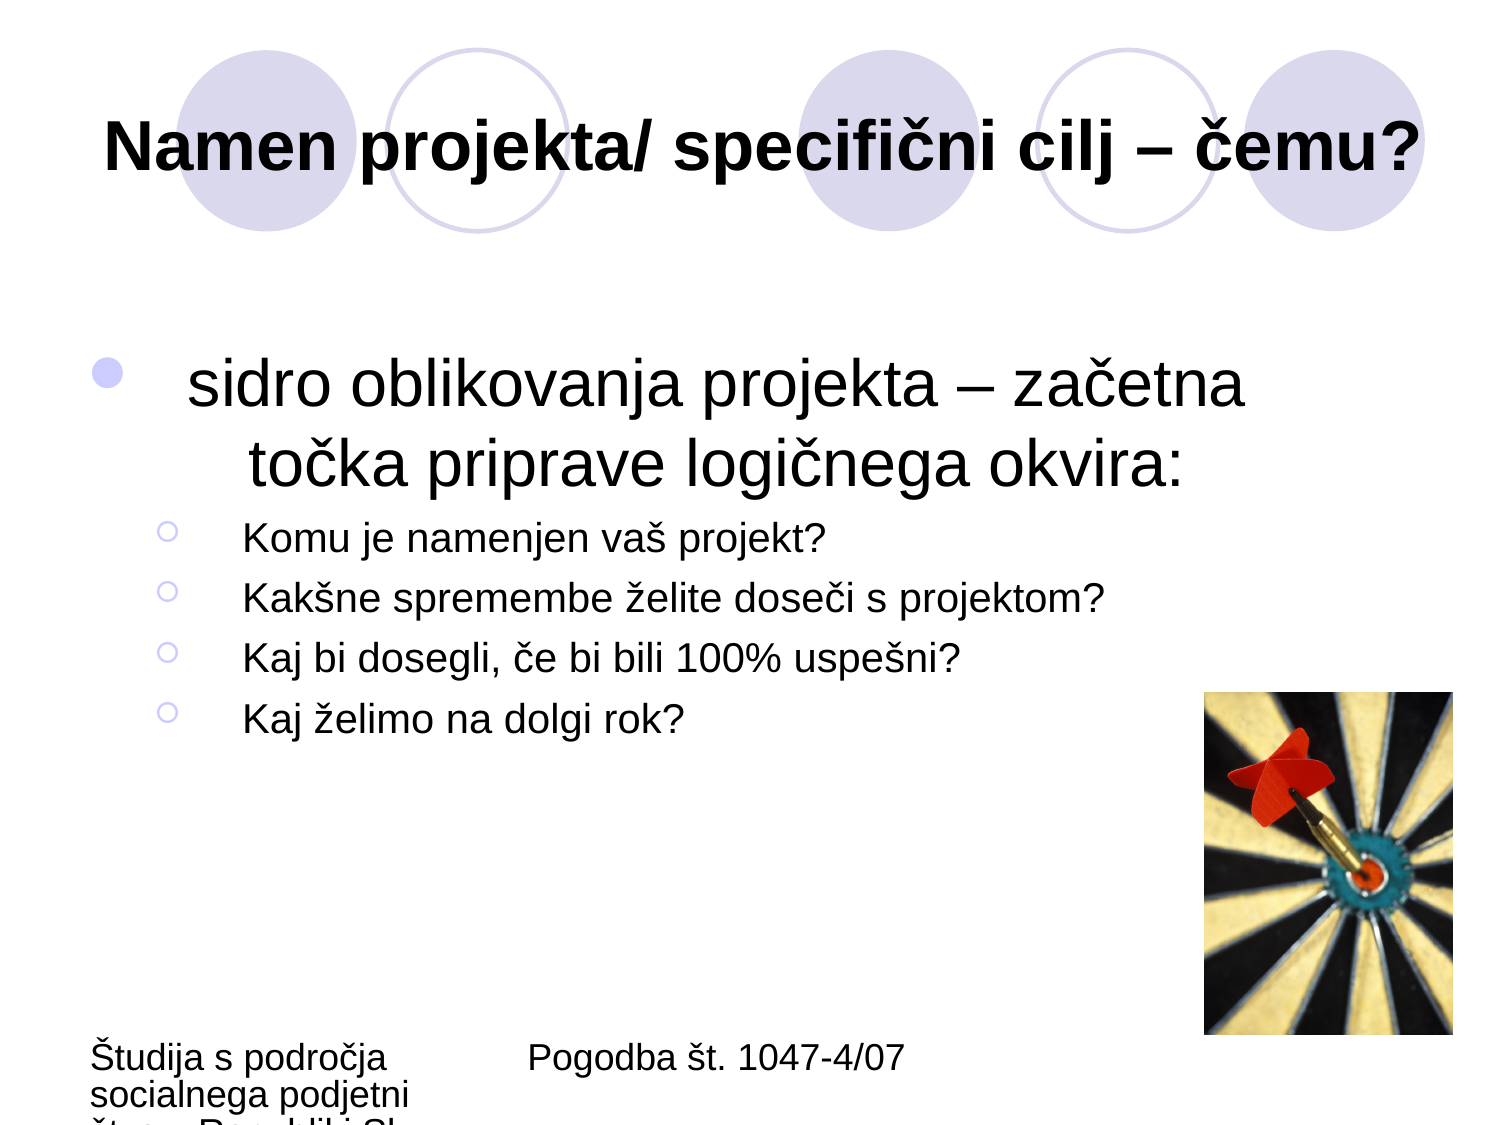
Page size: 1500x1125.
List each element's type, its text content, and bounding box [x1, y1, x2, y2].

title Namen projekta/ specifični cilj – čemu? [88, 54, 1447, 230]
list sidro oblikovanja projekta – začetna točka priprave logičnega okvira: Komu je namenjen vaš projekt? Kakšne spremembe želite doseči s projektom? Kaj bi dosegli, če bi bili 100% uspešni? Kaj želimo na dolgi rok? [64, 255, 1270, 1094]
picture [1204, 692, 1453, 1035]
